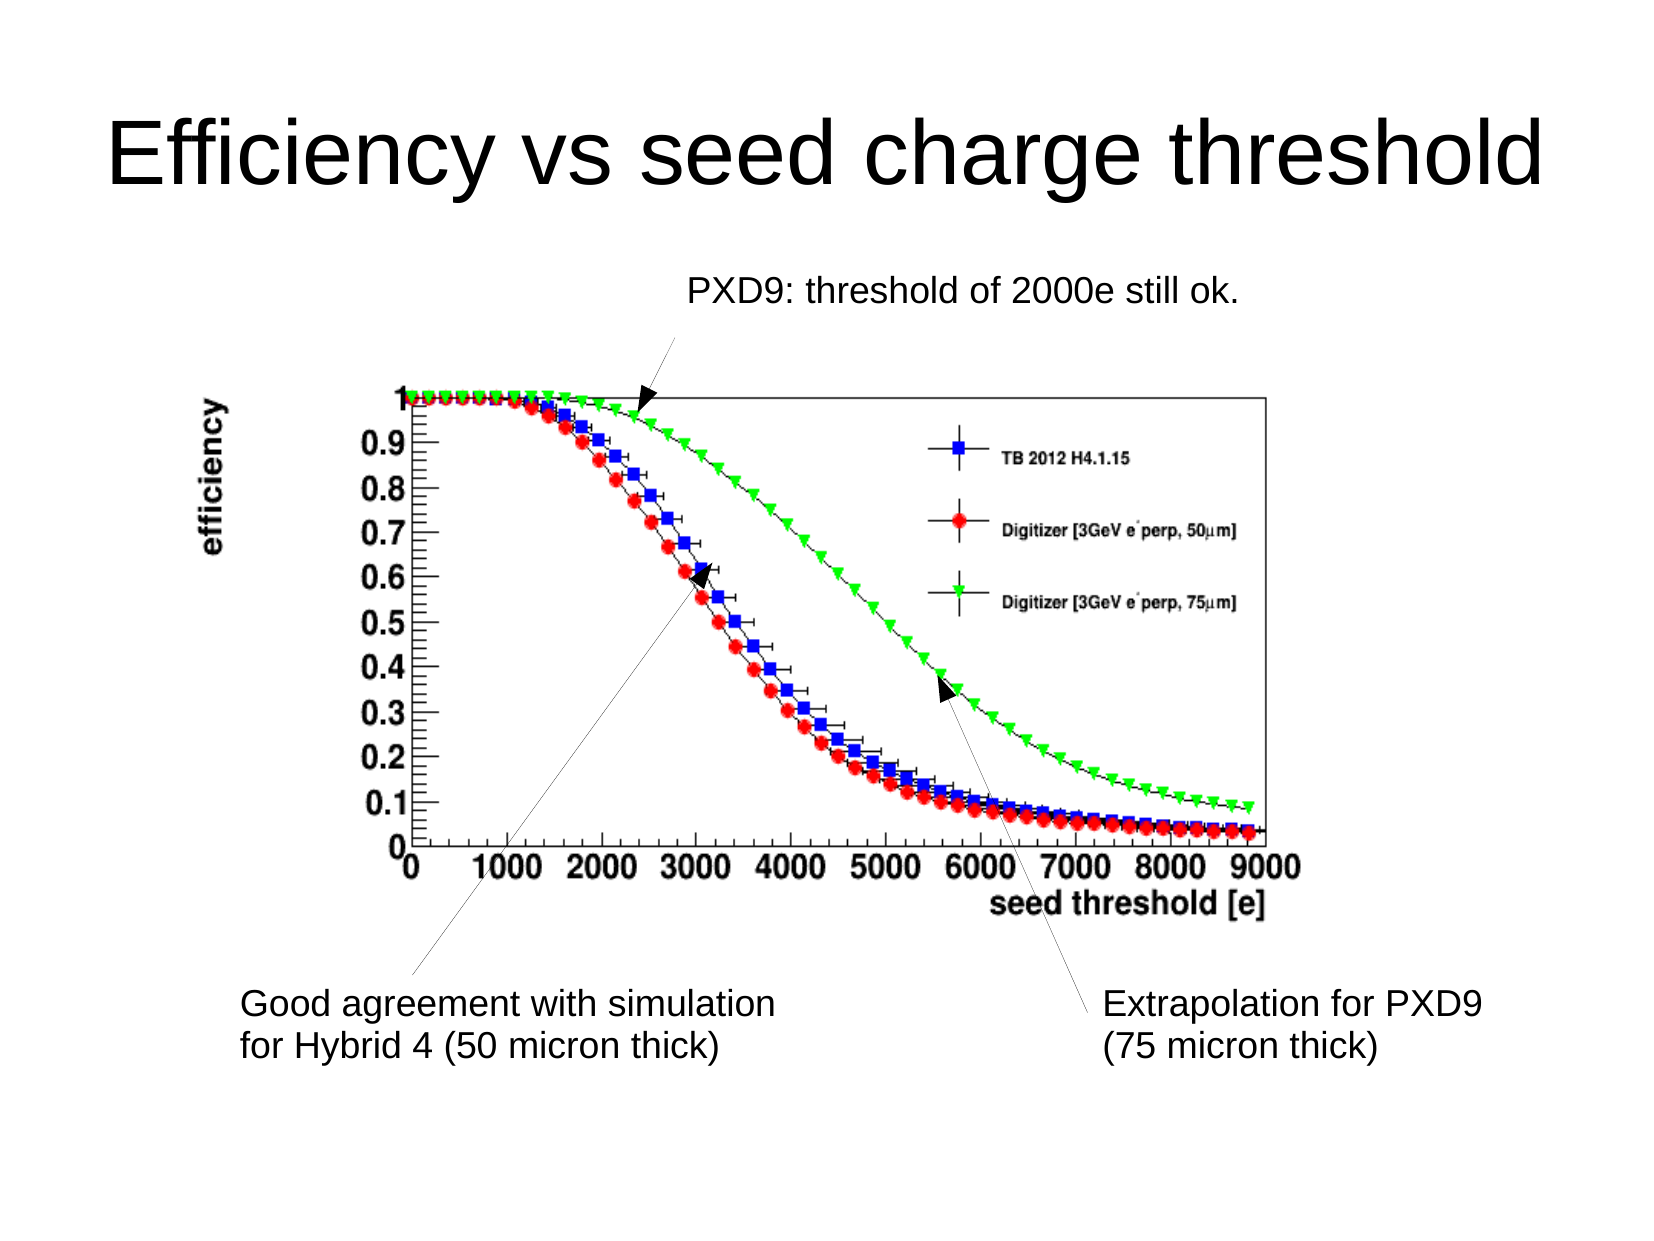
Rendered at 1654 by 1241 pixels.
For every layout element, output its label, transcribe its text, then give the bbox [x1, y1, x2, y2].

text_box Good agreement with simulation for Hybrid 4 (50 micron thick) [225, 975, 802, 1074]
text_box PXD9: threshold of 2000e still ok. [671, 262, 1266, 320]
title Efficiency vs seed charge threshold [82, 49, 1571, 257]
picture [168, 337, 1388, 944]
text_box Extrapolation for PXD9 (75 micron thick) [1087, 975, 1498, 1074]
